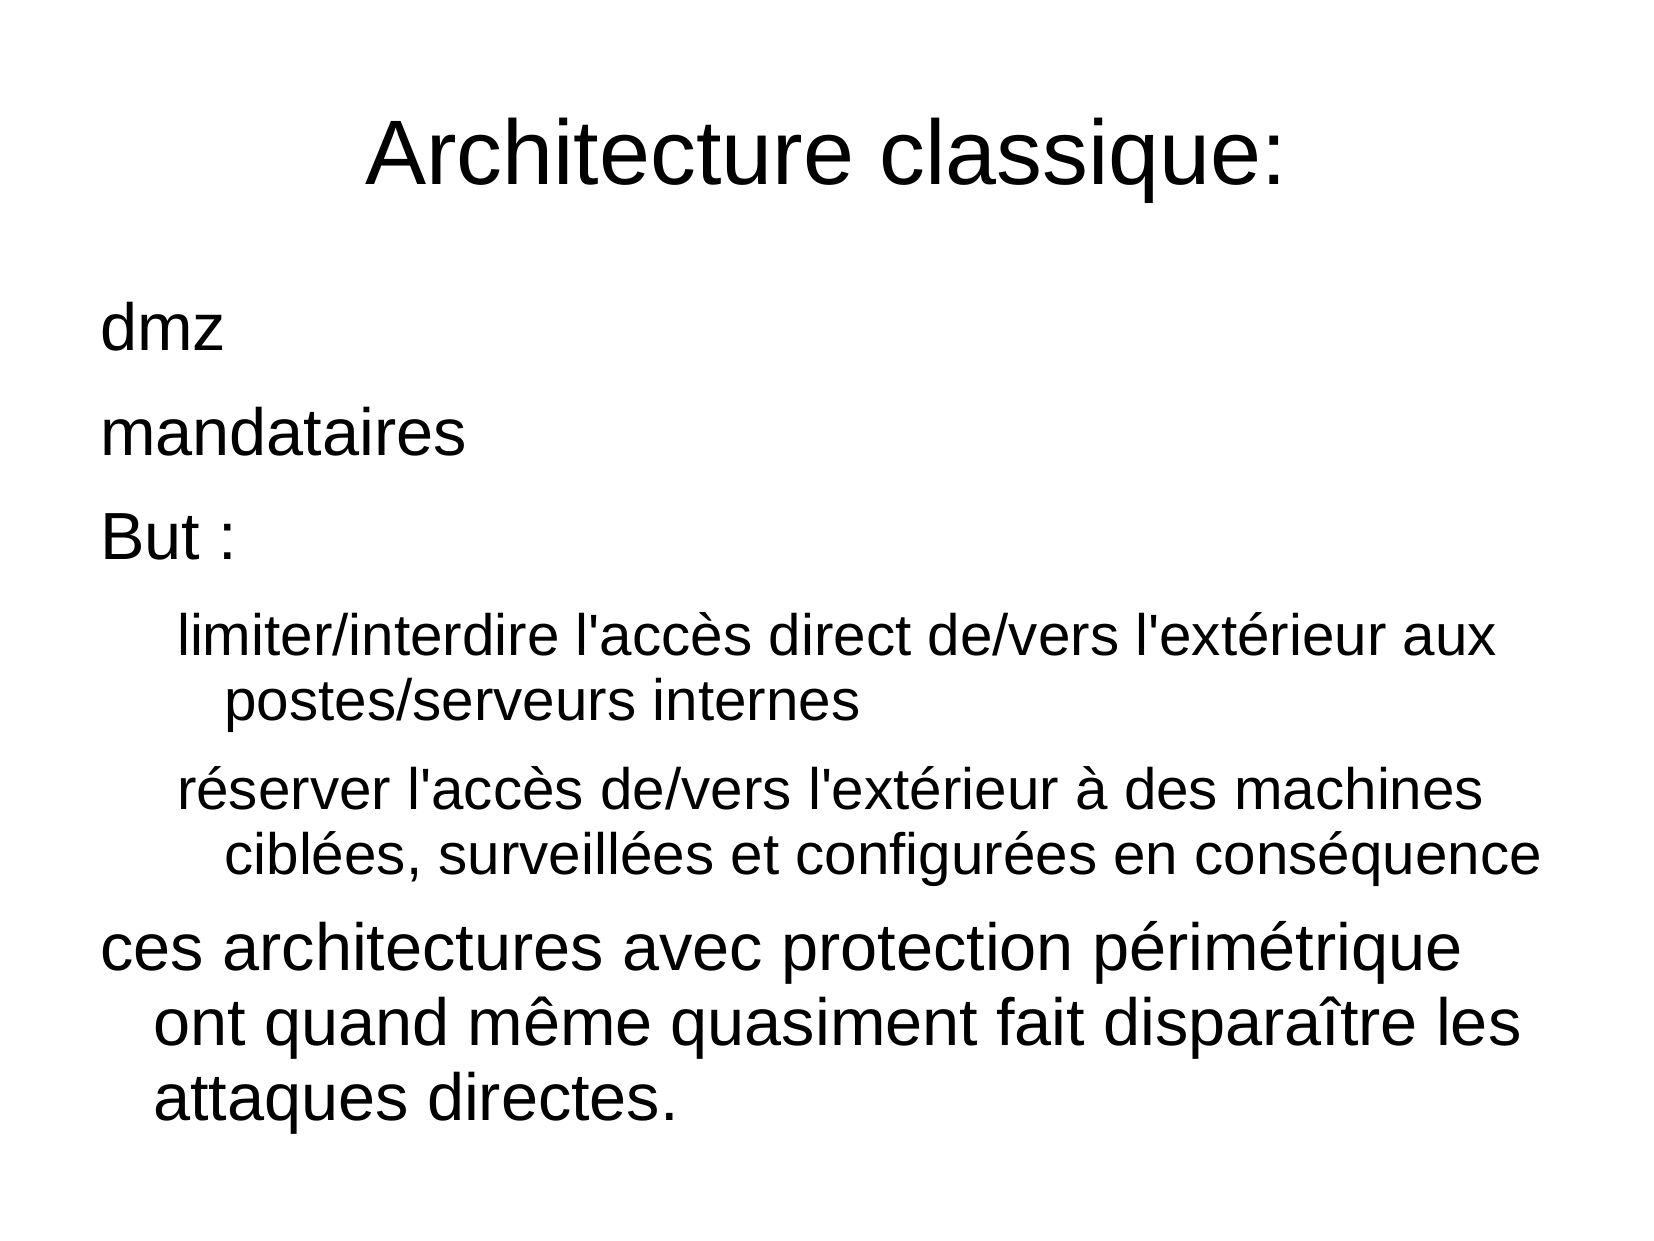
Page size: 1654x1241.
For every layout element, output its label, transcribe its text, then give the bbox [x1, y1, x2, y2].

list dmz mandataires But : limiter/interdire l'accès direct de/vers l'extérieur aux postes/serveurs internes réserver l'accès de/vers l'extérieur à des machines ciblées, surveillées et configurées en conséquence ces architectures avec protection périmétrique ont quand même quasiment fait disparaître les attaques directes. [82, 290, 1571, 1215]
title Architecture classique: [82, 49, 1571, 257]
